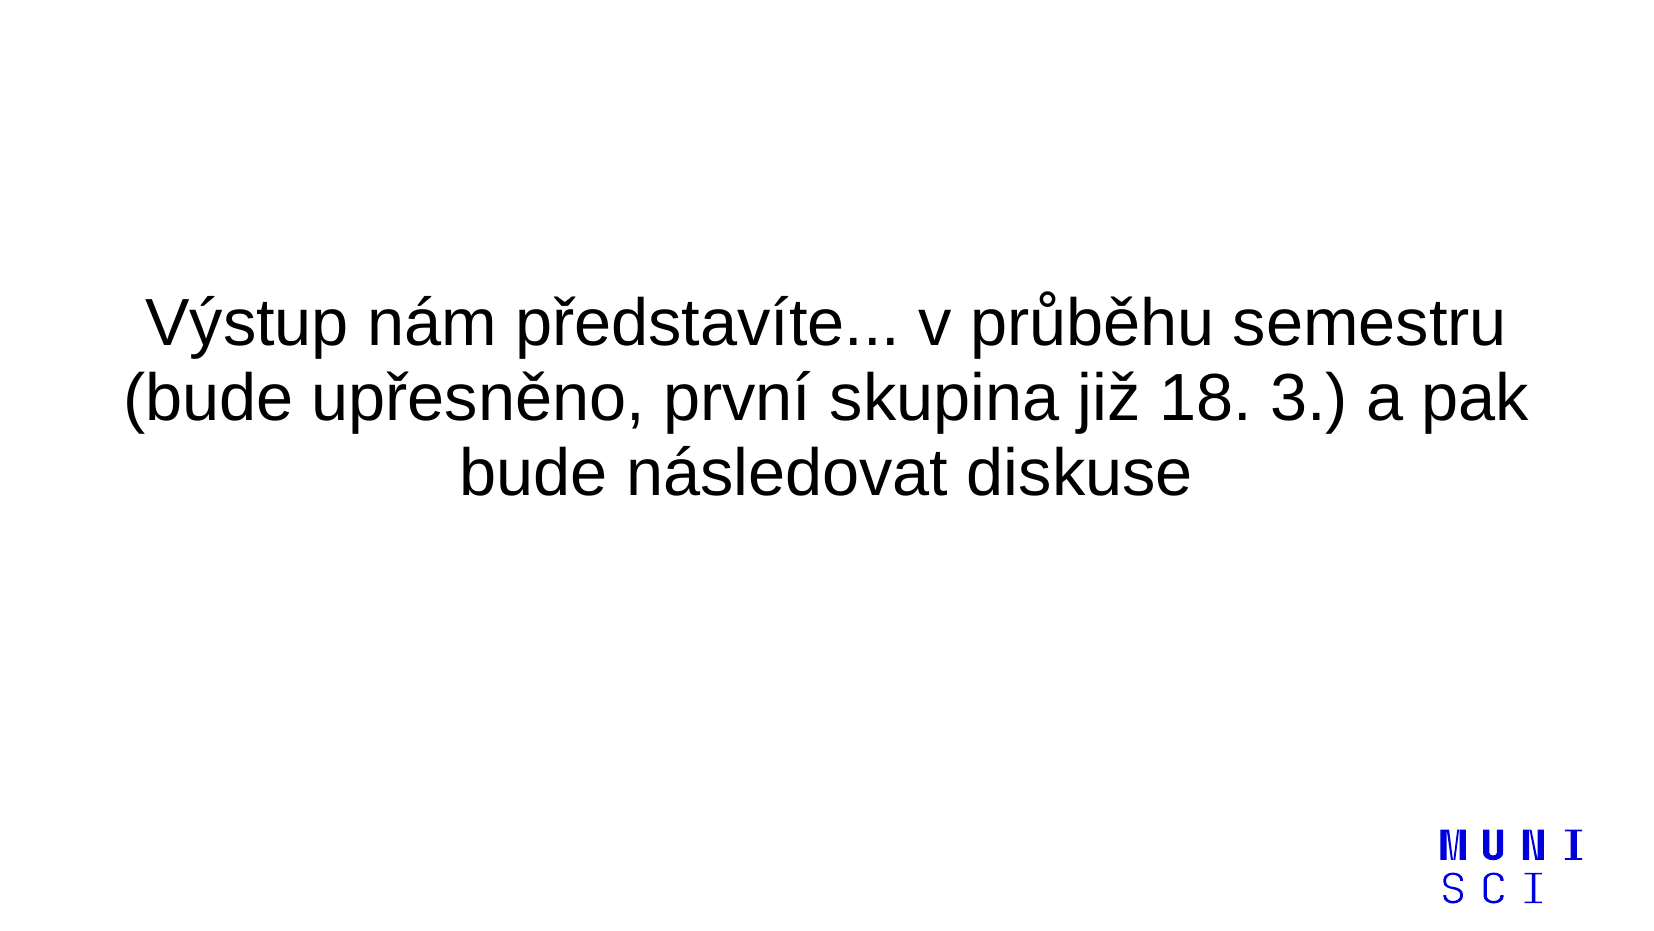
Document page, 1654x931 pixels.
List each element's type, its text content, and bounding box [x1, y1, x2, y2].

subtitle Výstup nám představíte... v průběhu semestru (bude upřesněno, první skupina již 18. 3.) a pak bude následovat diskuse [82, 37, 1571, 758]
